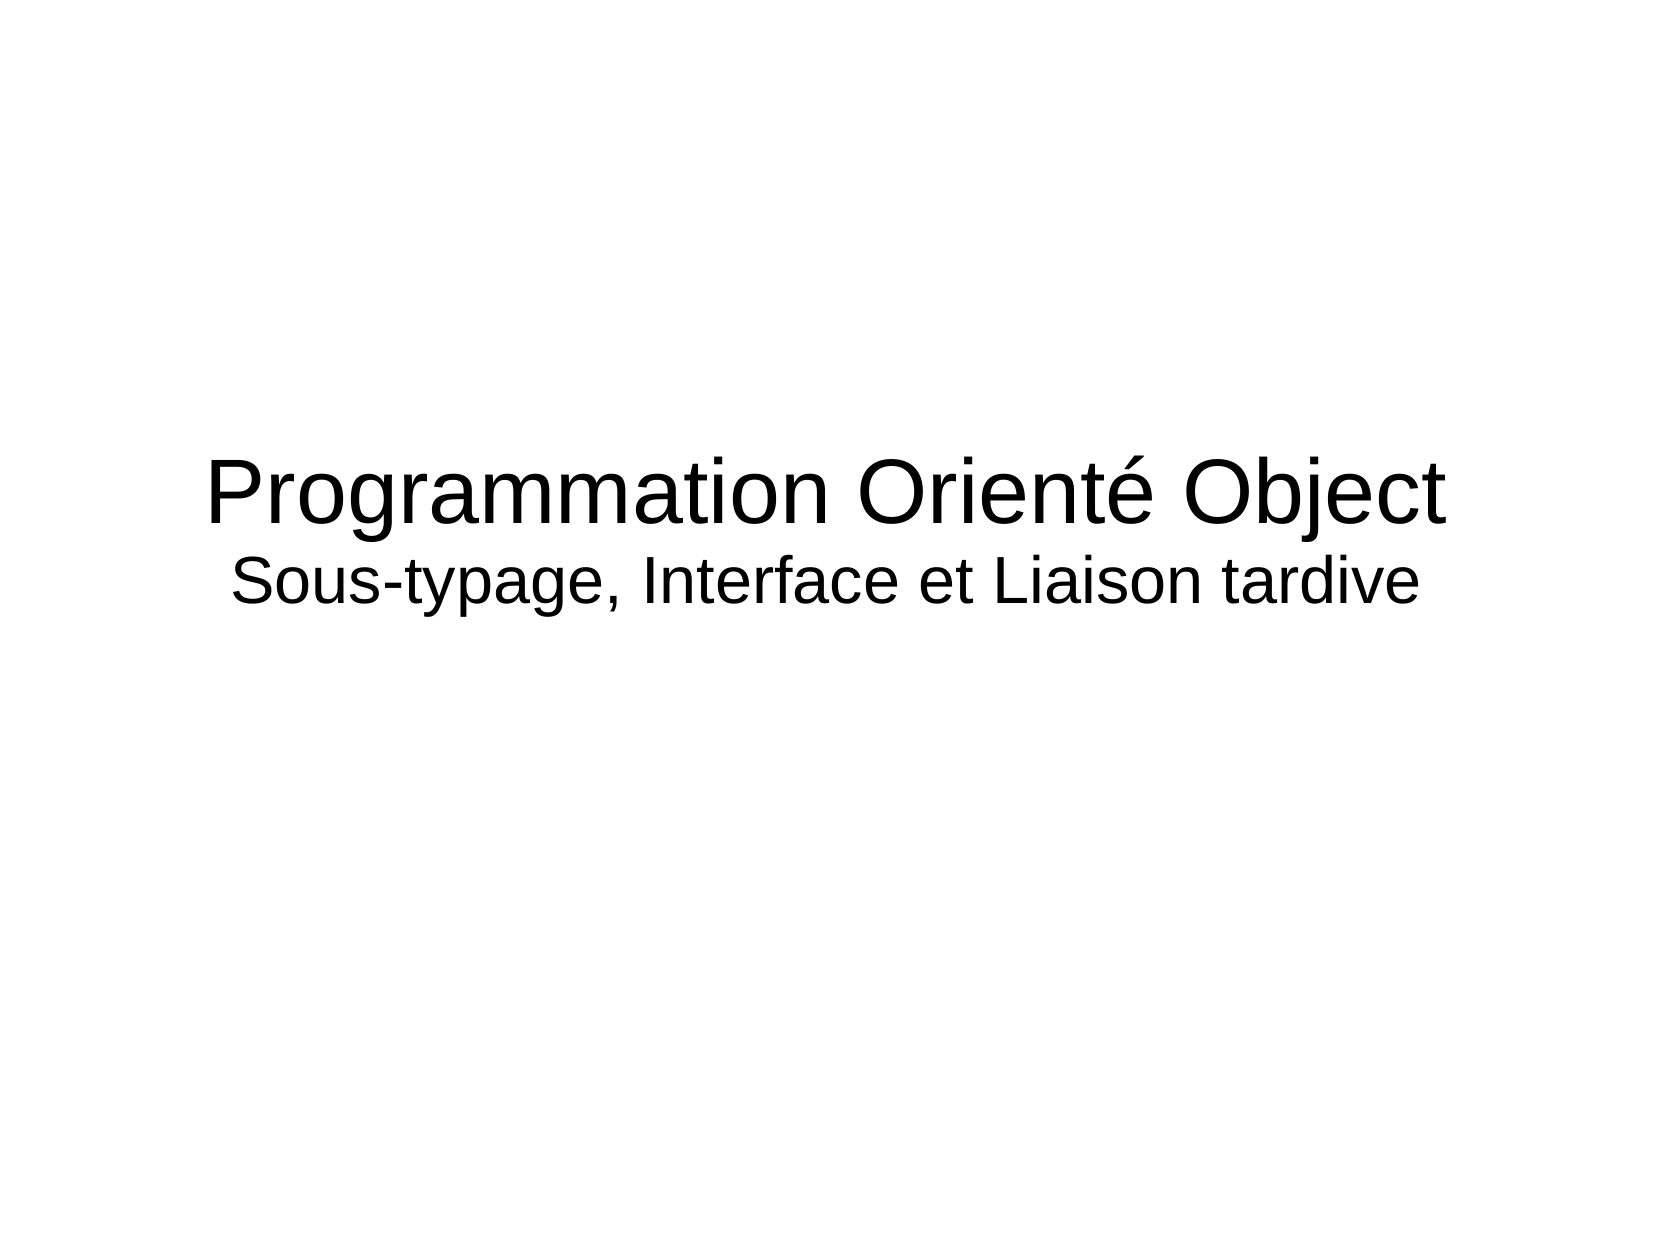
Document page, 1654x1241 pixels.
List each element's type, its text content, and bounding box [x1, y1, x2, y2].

subtitle Programmation Orienté Object Sous-typage, Interface et Liaison tardive [82, 49, 1571, 1010]
